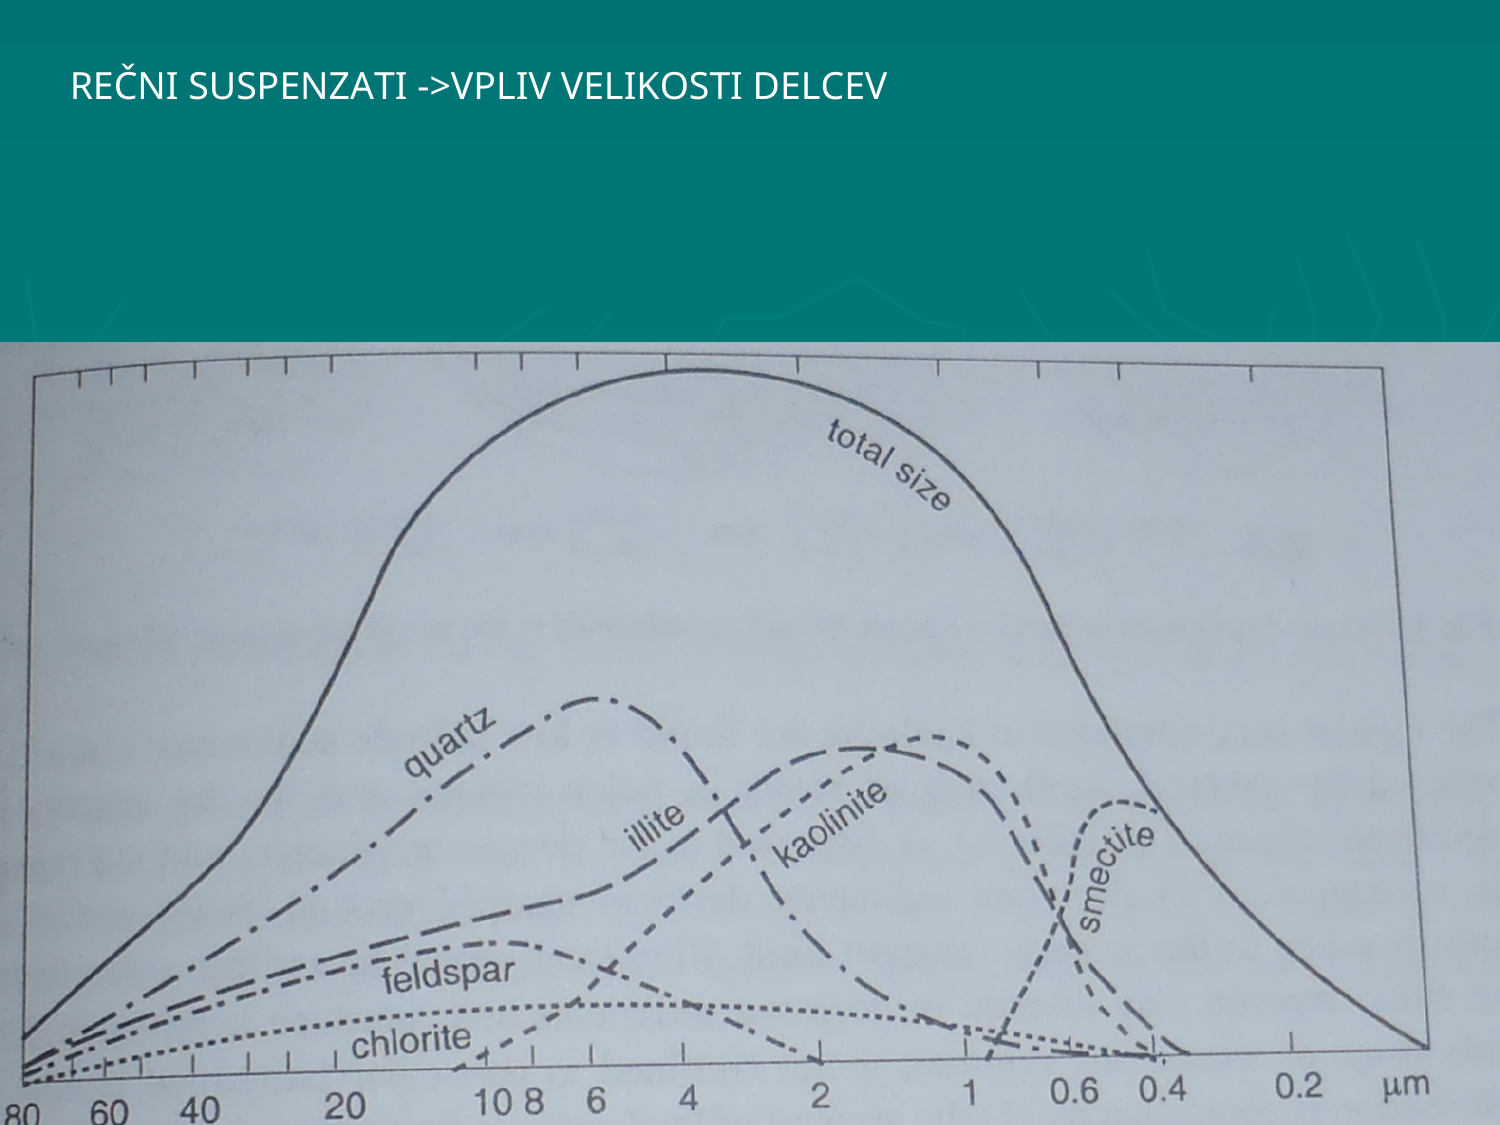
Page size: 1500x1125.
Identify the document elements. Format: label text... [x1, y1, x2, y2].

picture [0, 342, 1500, 1125]
text_box REČNI SUSPENZATI ->VPLIV VELIKOSTI DELCEV [54, 54, 904, 116]
